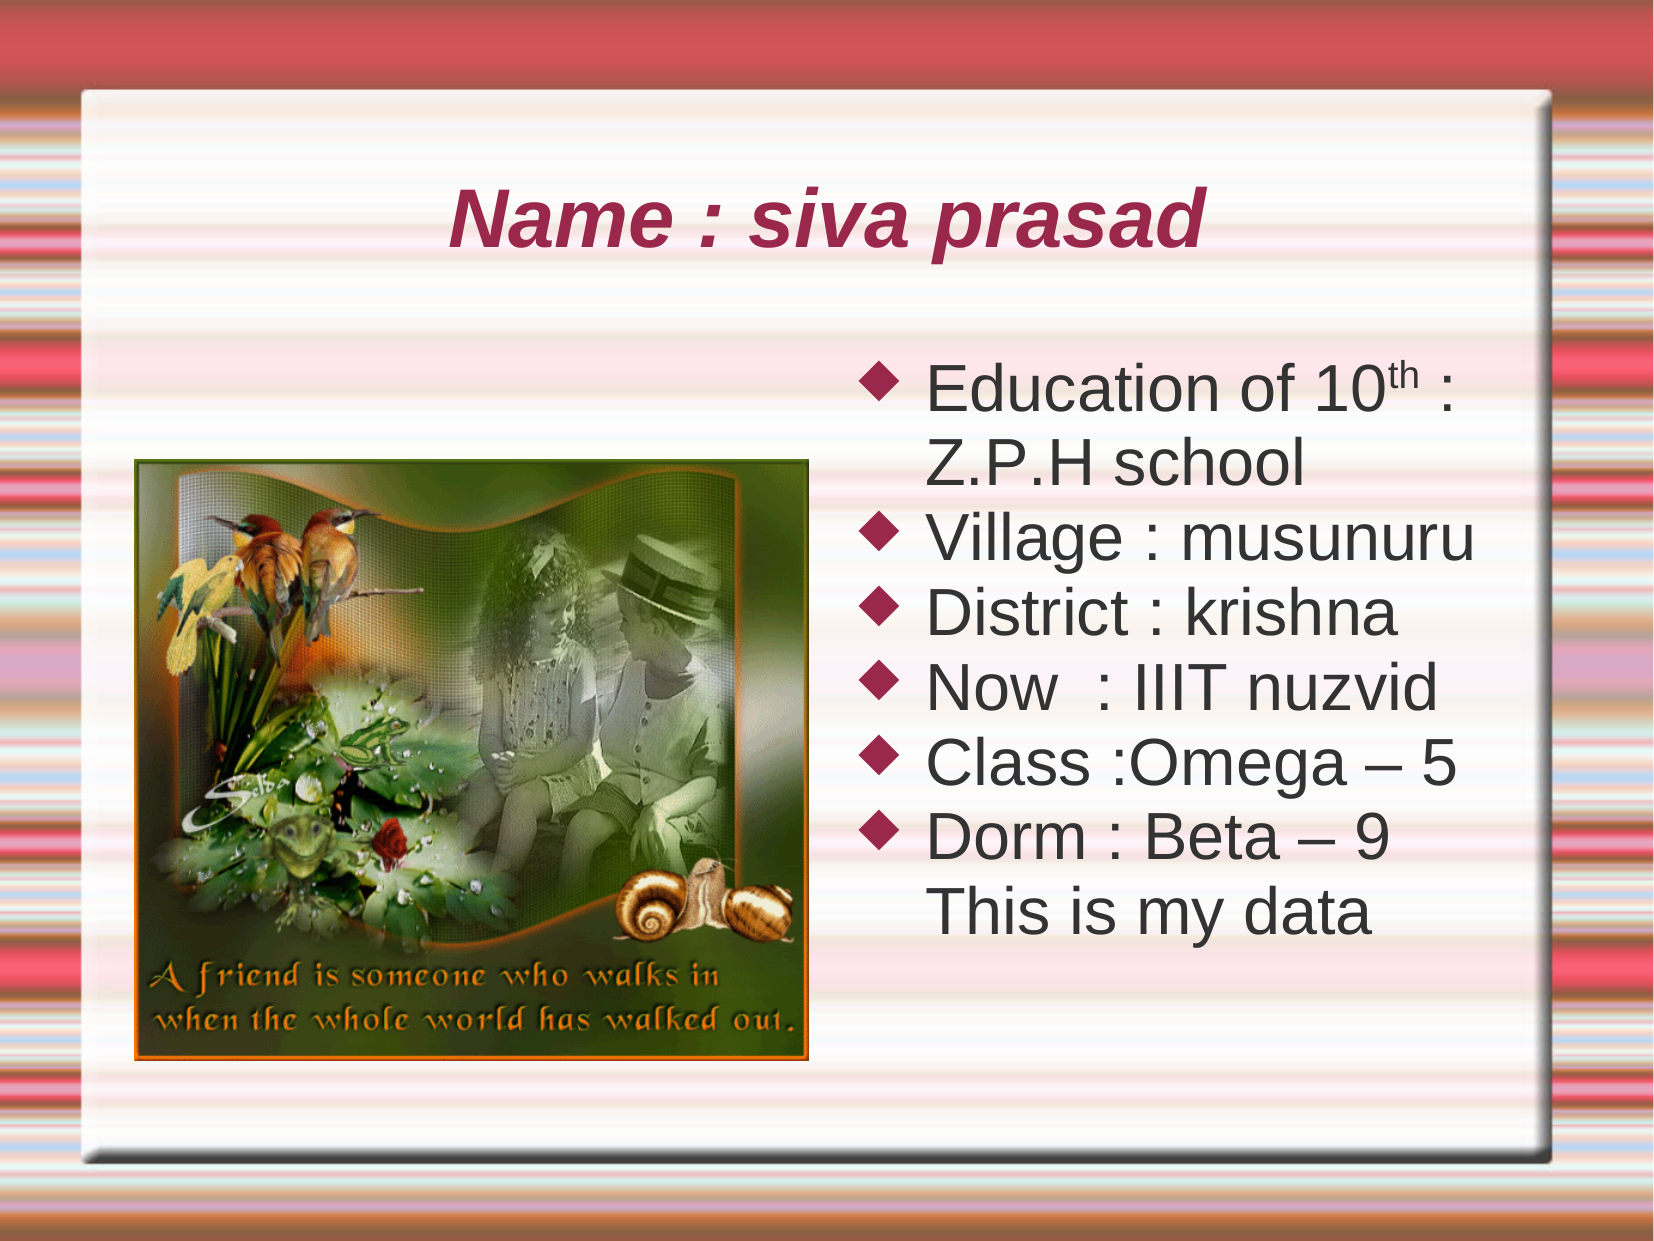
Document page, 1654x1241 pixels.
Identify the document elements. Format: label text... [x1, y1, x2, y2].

picture [0, 0, 1654, 1241]
list Education of 10th : Z.P.H school Village : musunuru District : krishna Now : IIIT nuzvid Class :Omega – 5 Dorm : Beta – 9 This is my data [842, 350, 1517, 1170]
title Name : siva prasad [121, 114, 1534, 322]
